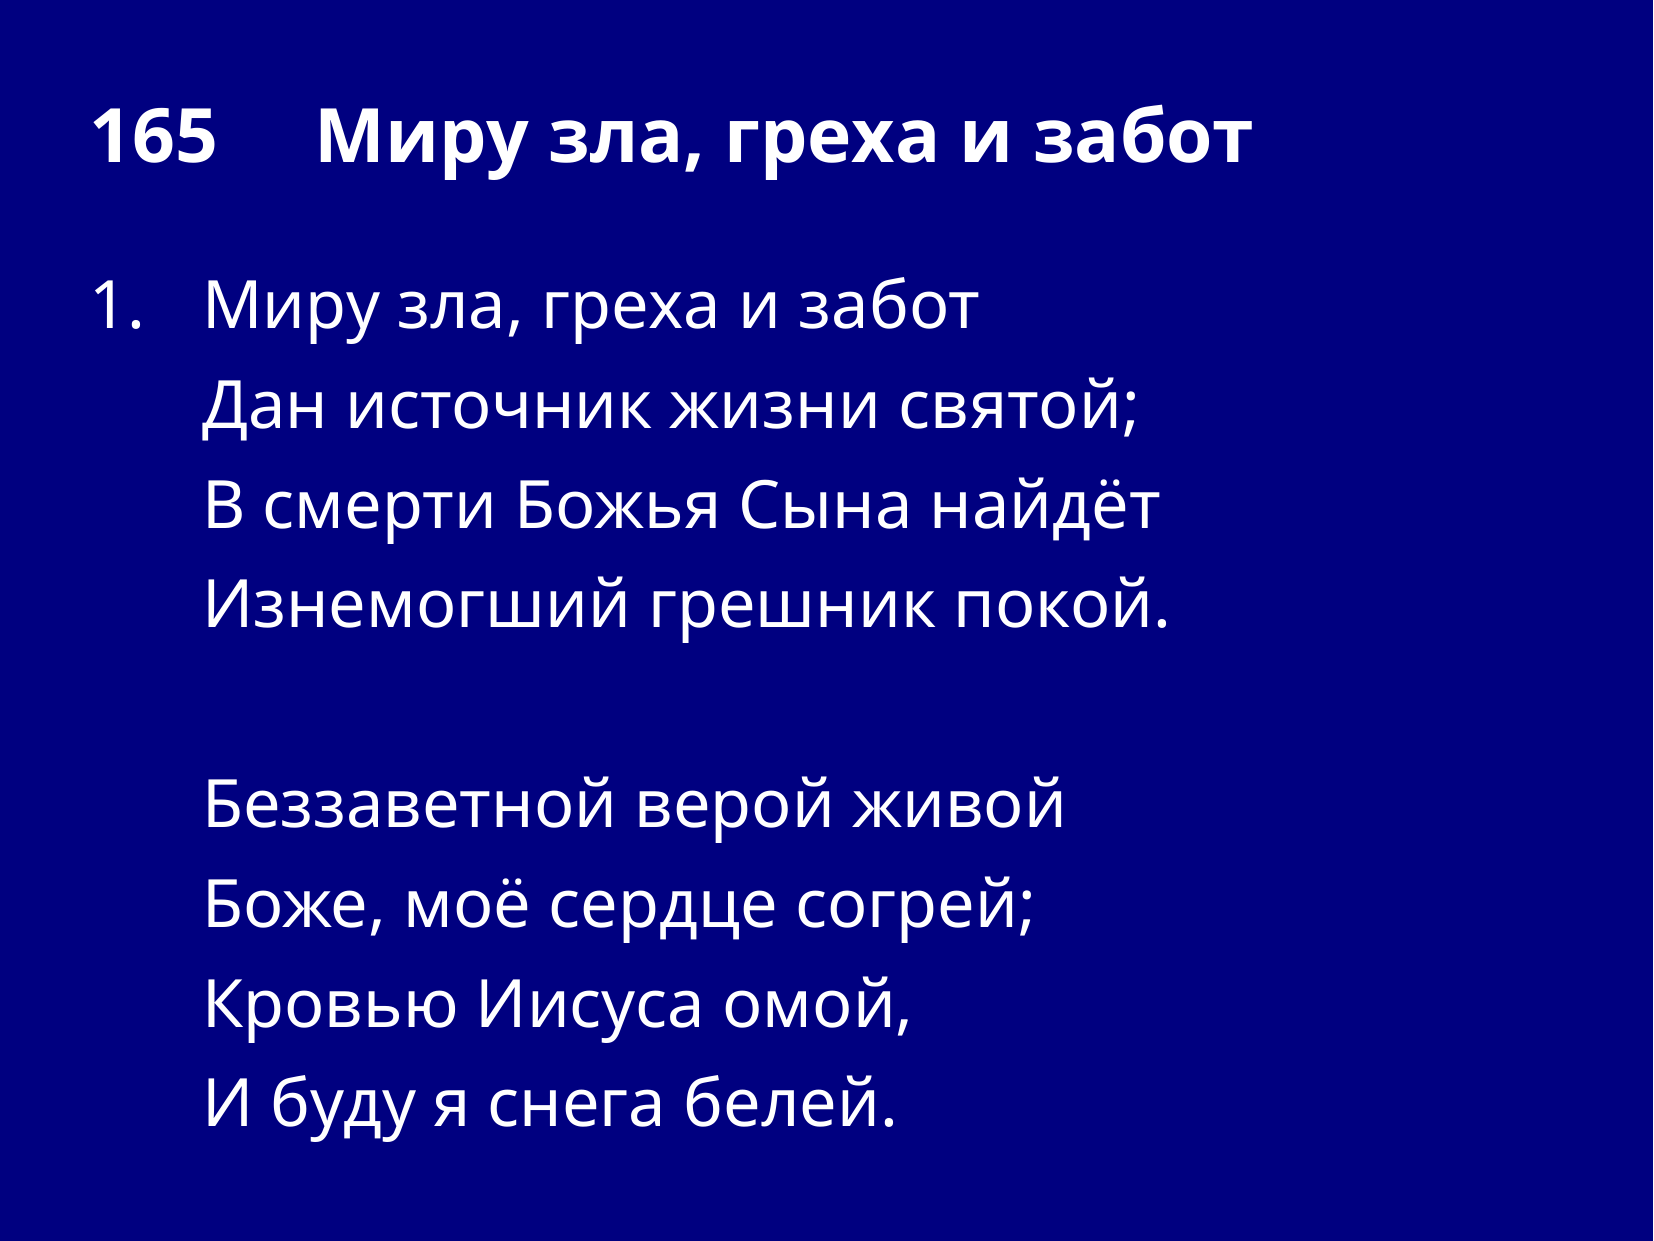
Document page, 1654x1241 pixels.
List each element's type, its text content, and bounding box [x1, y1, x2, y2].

text_box 1. Миру зла, греха и забот Дан источник жизни святой; В смерти Божья Сына найдёт Изнемогший грешник покой. Беззаветной верой живой Боже, моё сердце согрей; Кровью Иисуса омой, И буду я снега белей. [75, 188, 1576, 1163]
text_box 165 Миру зла, греха и забот [75, 75, 1576, 188]
